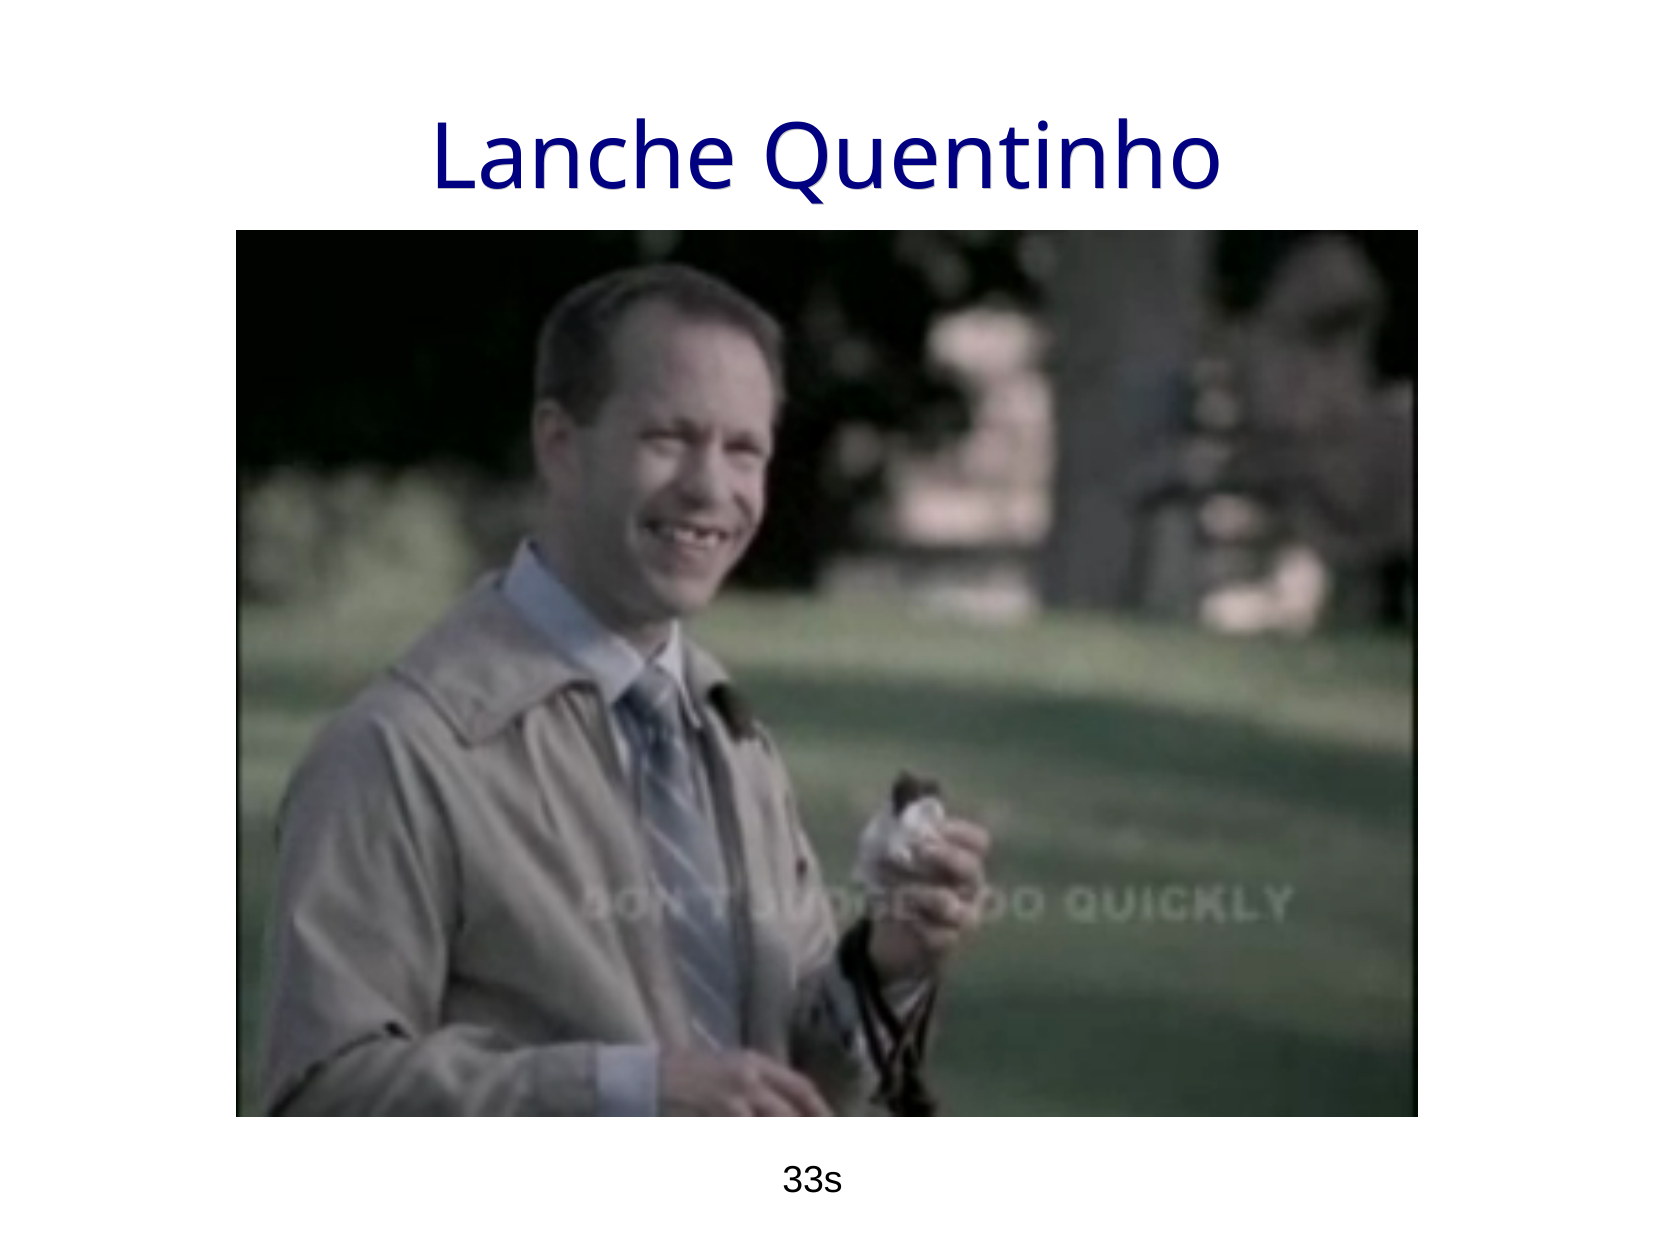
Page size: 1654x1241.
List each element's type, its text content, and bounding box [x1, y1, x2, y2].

text_box 33s [767, 1151, 858, 1209]
title Lanche Quentinho [82, 49, 1571, 257]
picture [236, 257, 1418, 1117]
